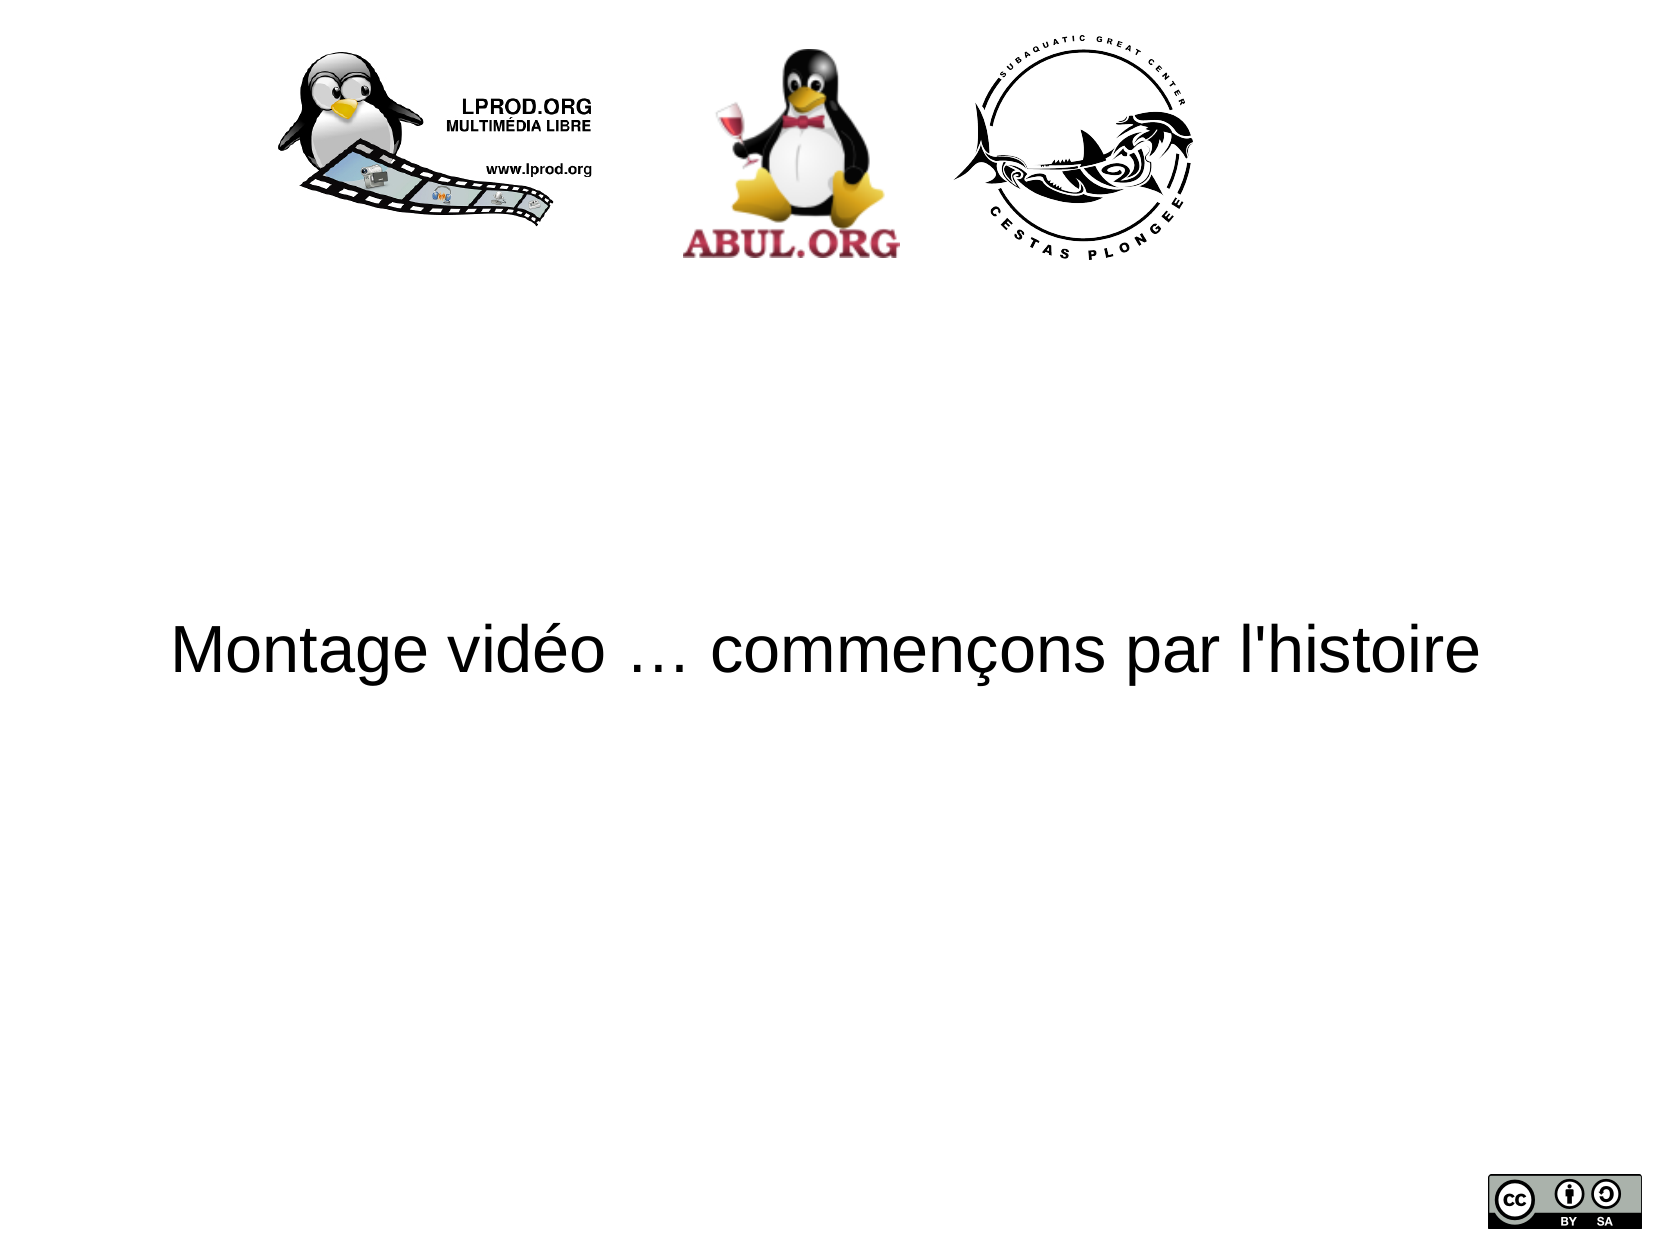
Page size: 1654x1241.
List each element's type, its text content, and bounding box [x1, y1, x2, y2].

picture [276, 50, 603, 258]
picture [683, 49, 900, 258]
picture [953, 35, 1193, 260]
subtitle Montage vidéo … commençons par l'histoire [82, 290, 1571, 1010]
picture [1488, 1174, 1642, 1229]
